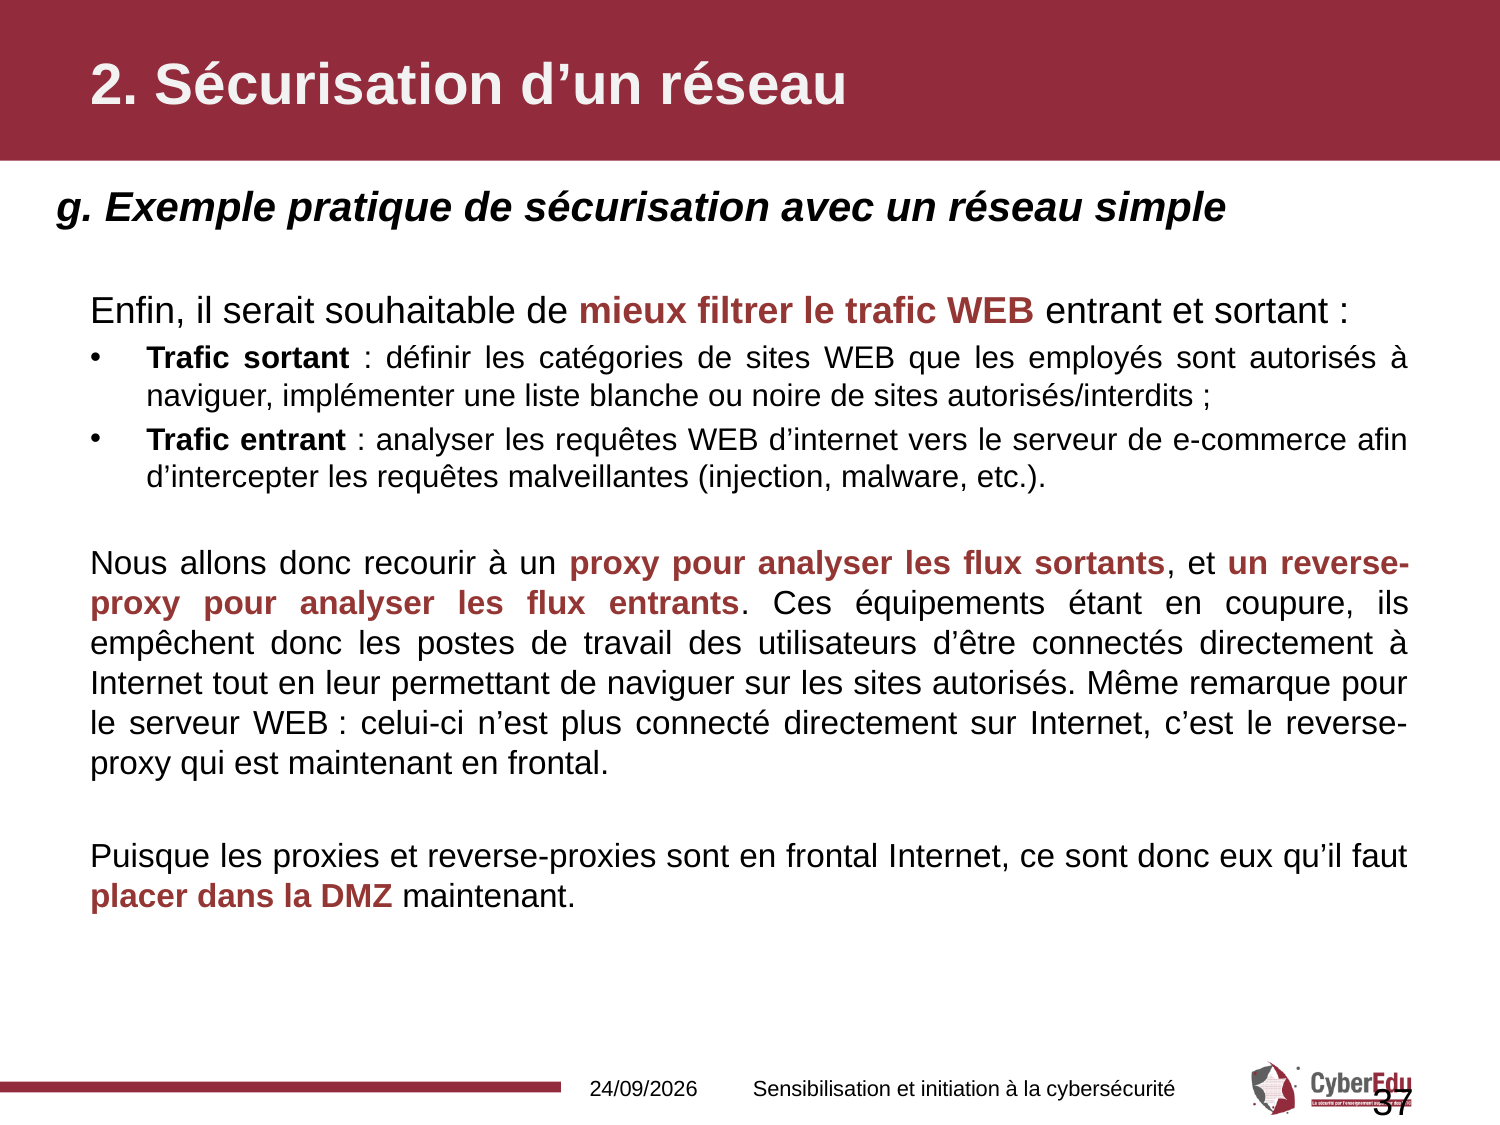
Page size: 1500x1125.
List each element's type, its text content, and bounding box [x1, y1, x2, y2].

picture [1246, 1060, 1412, 1115]
footer Sensibilisation et initiation à la cybersécurité [738, 1057, 1236, 1118]
title 2. Sécurisation d’un réseau [75, 1, 1425, 161]
text_box g. Exemple pratique de sécurisation avec un réseau simple [41, 172, 1471, 268]
slide_number 15/11/2020 [561, 1057, 727, 1118]
list Enfin, il serait souhaitable de mieux filtrer le trafic WEB entrant et sortant : Trafic sortant : définir les catégories de sites WEB que les employés sont autorisés à naviguer, implémenter une liste blanche ou noire de sites autorisés/interdits ; Trafic entrant : analyser les requêtes WEB d’internet vers le serveur de e-commerce afin d’intercepter les requêtes malveillantes (injection, malware, etc.). Nous allons donc recourir à un proxy pour analyser les flux sortants, et un reverse-proxy pour analyser les flux entrants. Ces équipements étant en coupure, ils empêchent donc les postes de travail des utilisateurs d’être connectés directement à Internet tout en leur permettant de naviguer sur les sites autorisés. Même remarque pour le serveur WEB : celui-ci n’est plus connecté directement sur Internet, c’est le reverse-proxy qui est maintenant en frontal. Puisque les proxies et reverse-proxies sont en frontal Internet, ce sont donc eux qu’il faut placer dans la DMZ maintenant. [75, 278, 1425, 1035]
